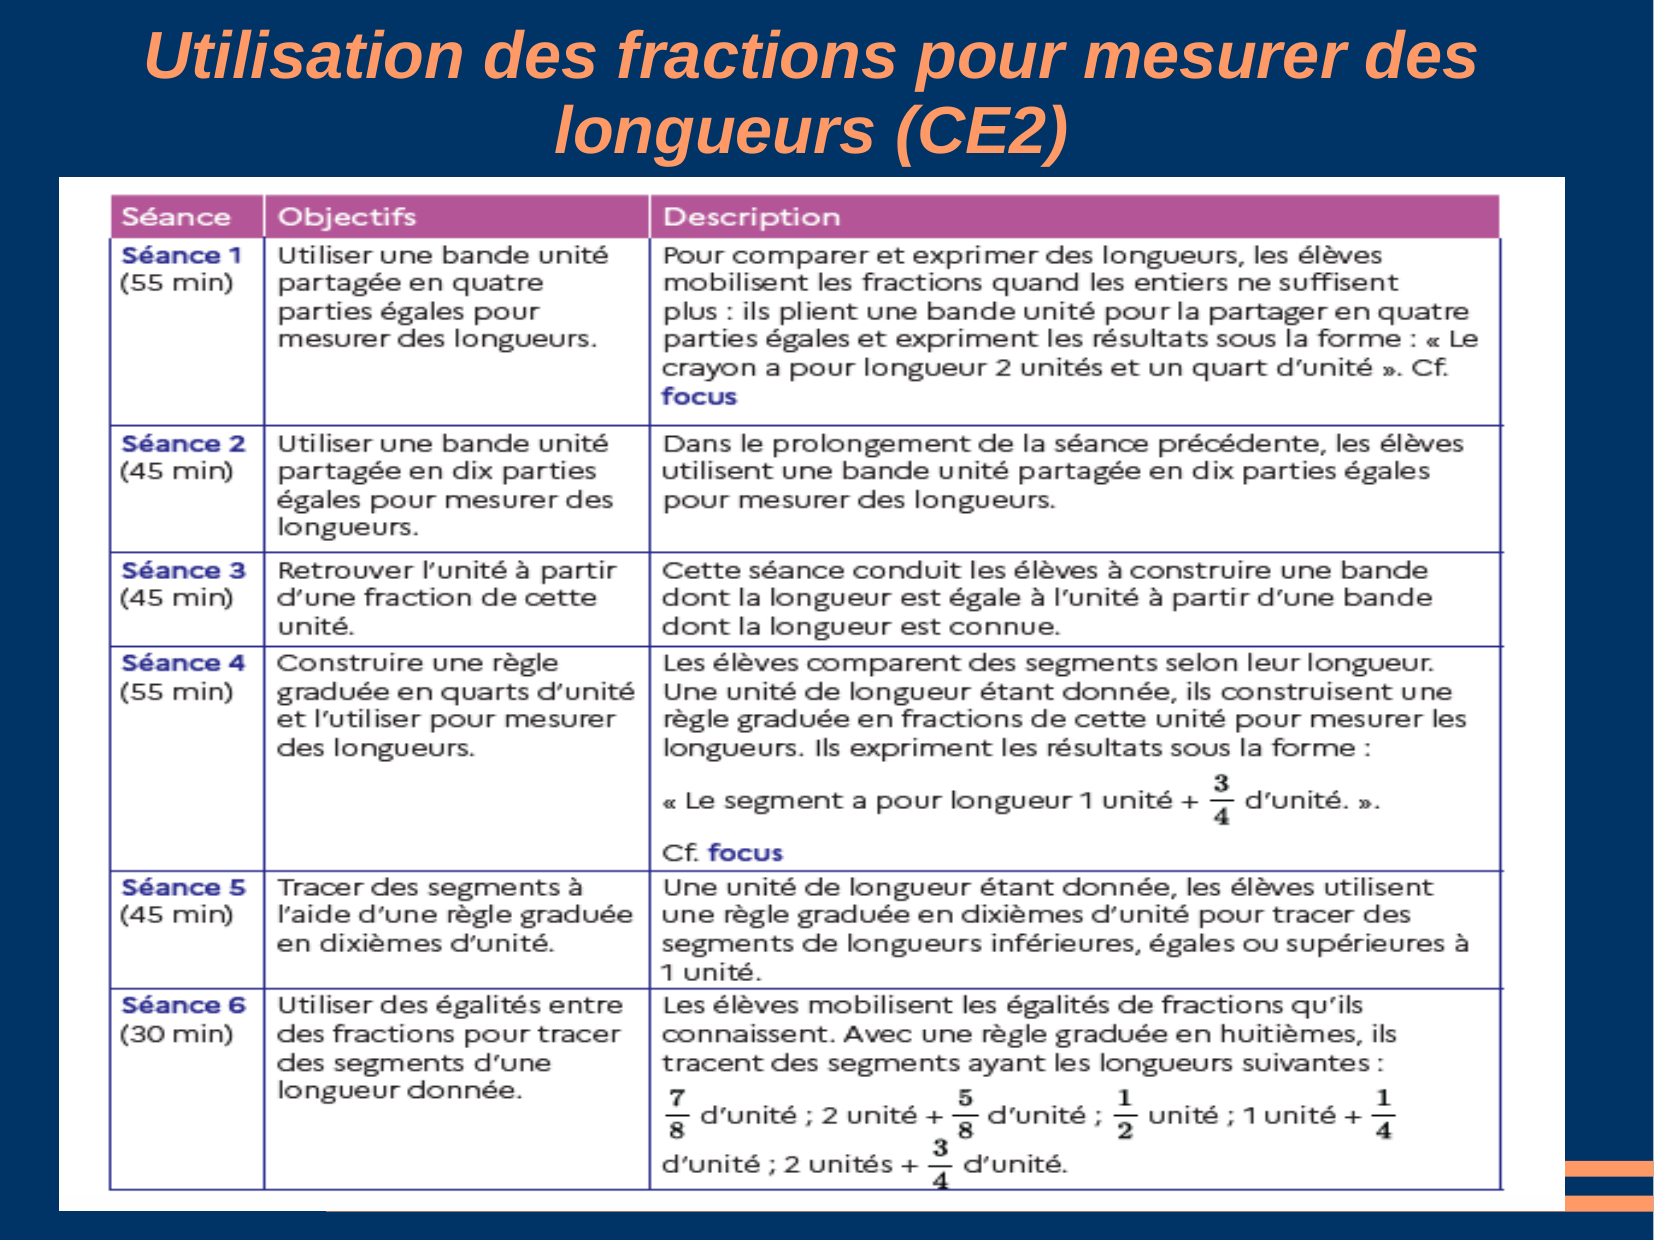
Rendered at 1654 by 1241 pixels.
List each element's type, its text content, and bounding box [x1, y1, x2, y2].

title Utilisation des fractions pour mesurer des longueurs (CE2) [59, 9, 1565, 177]
picture [59, 177, 1565, 1211]
